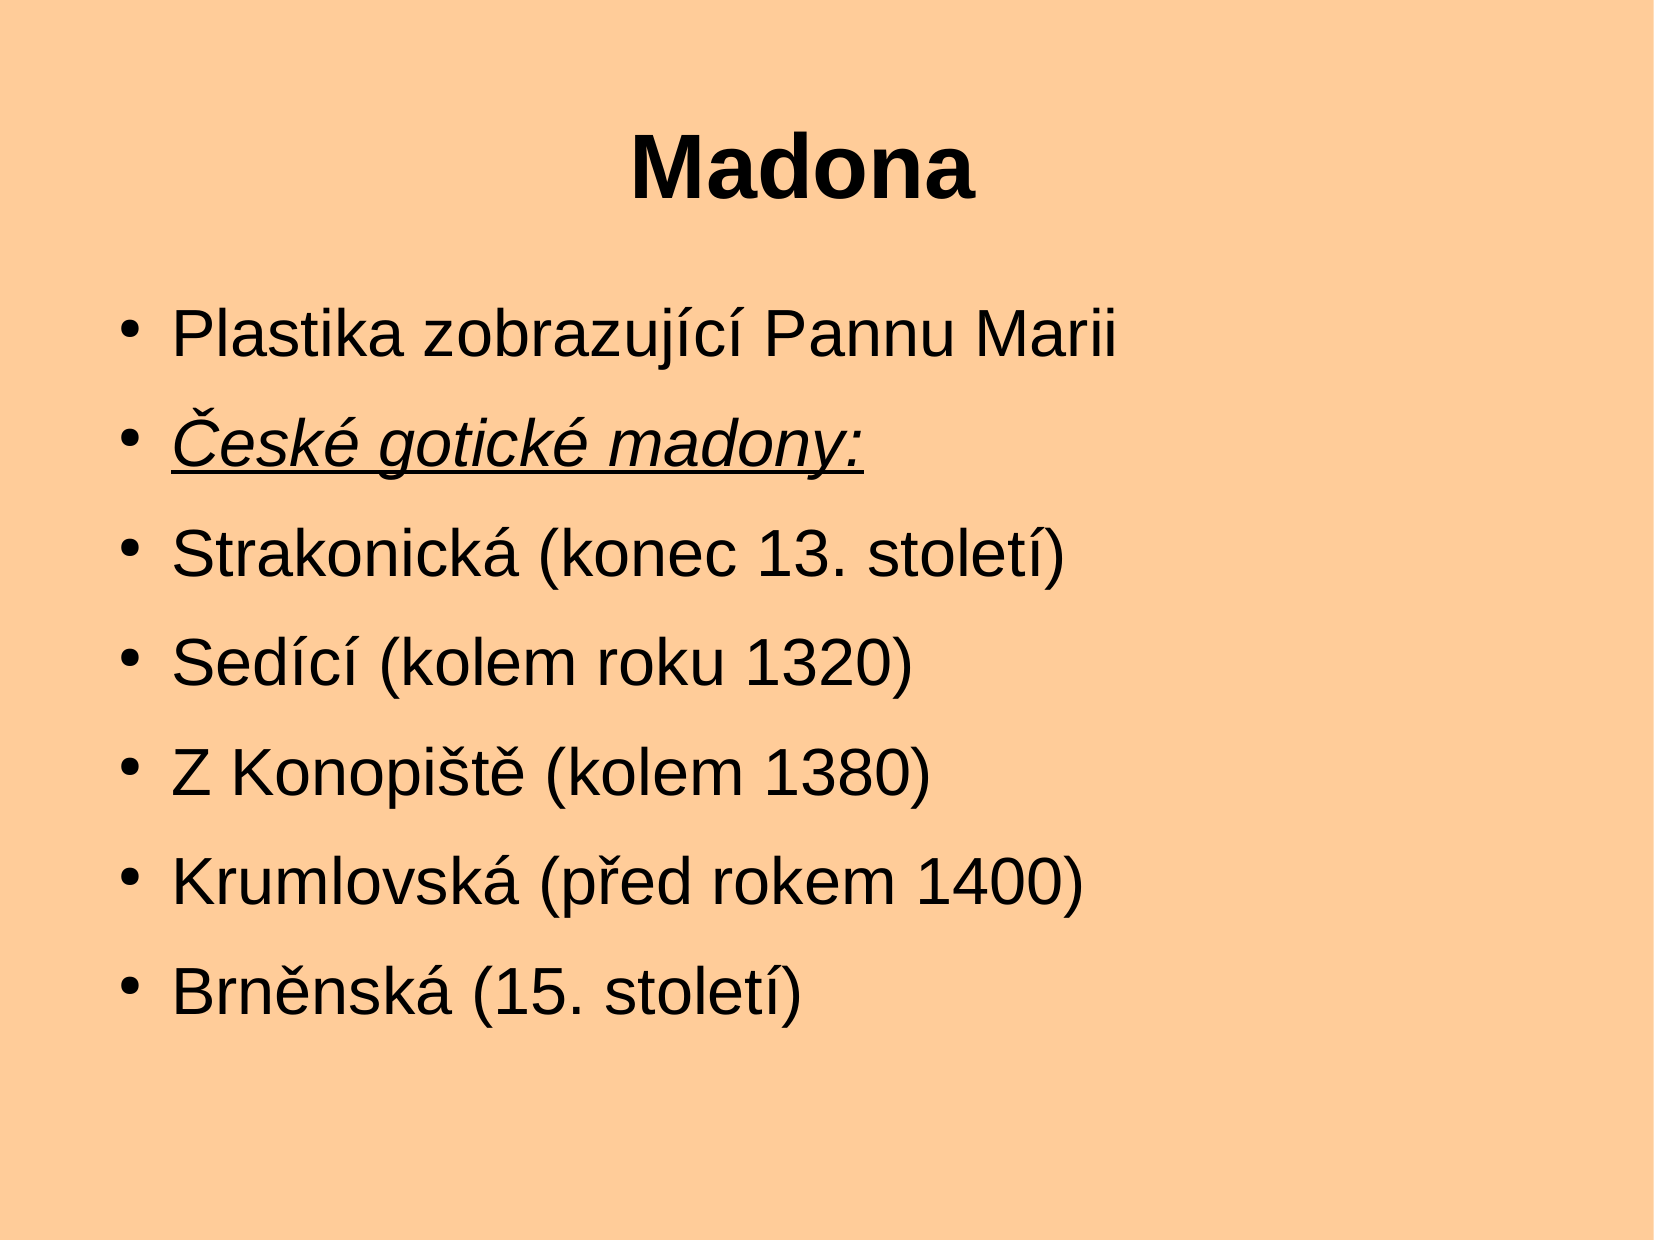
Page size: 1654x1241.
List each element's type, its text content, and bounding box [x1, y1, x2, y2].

title Madona [59, 58, 1548, 266]
list Plastika zobrazující Pannu Marii České gotické madony: Strakonická (konec 13. století) Sedící (kolem roku 1320) Z Konopiště (kolem 1380) Krumlovská (před rokem 1400) Brněnská (15. století) [82, 290, 1571, 1109]
